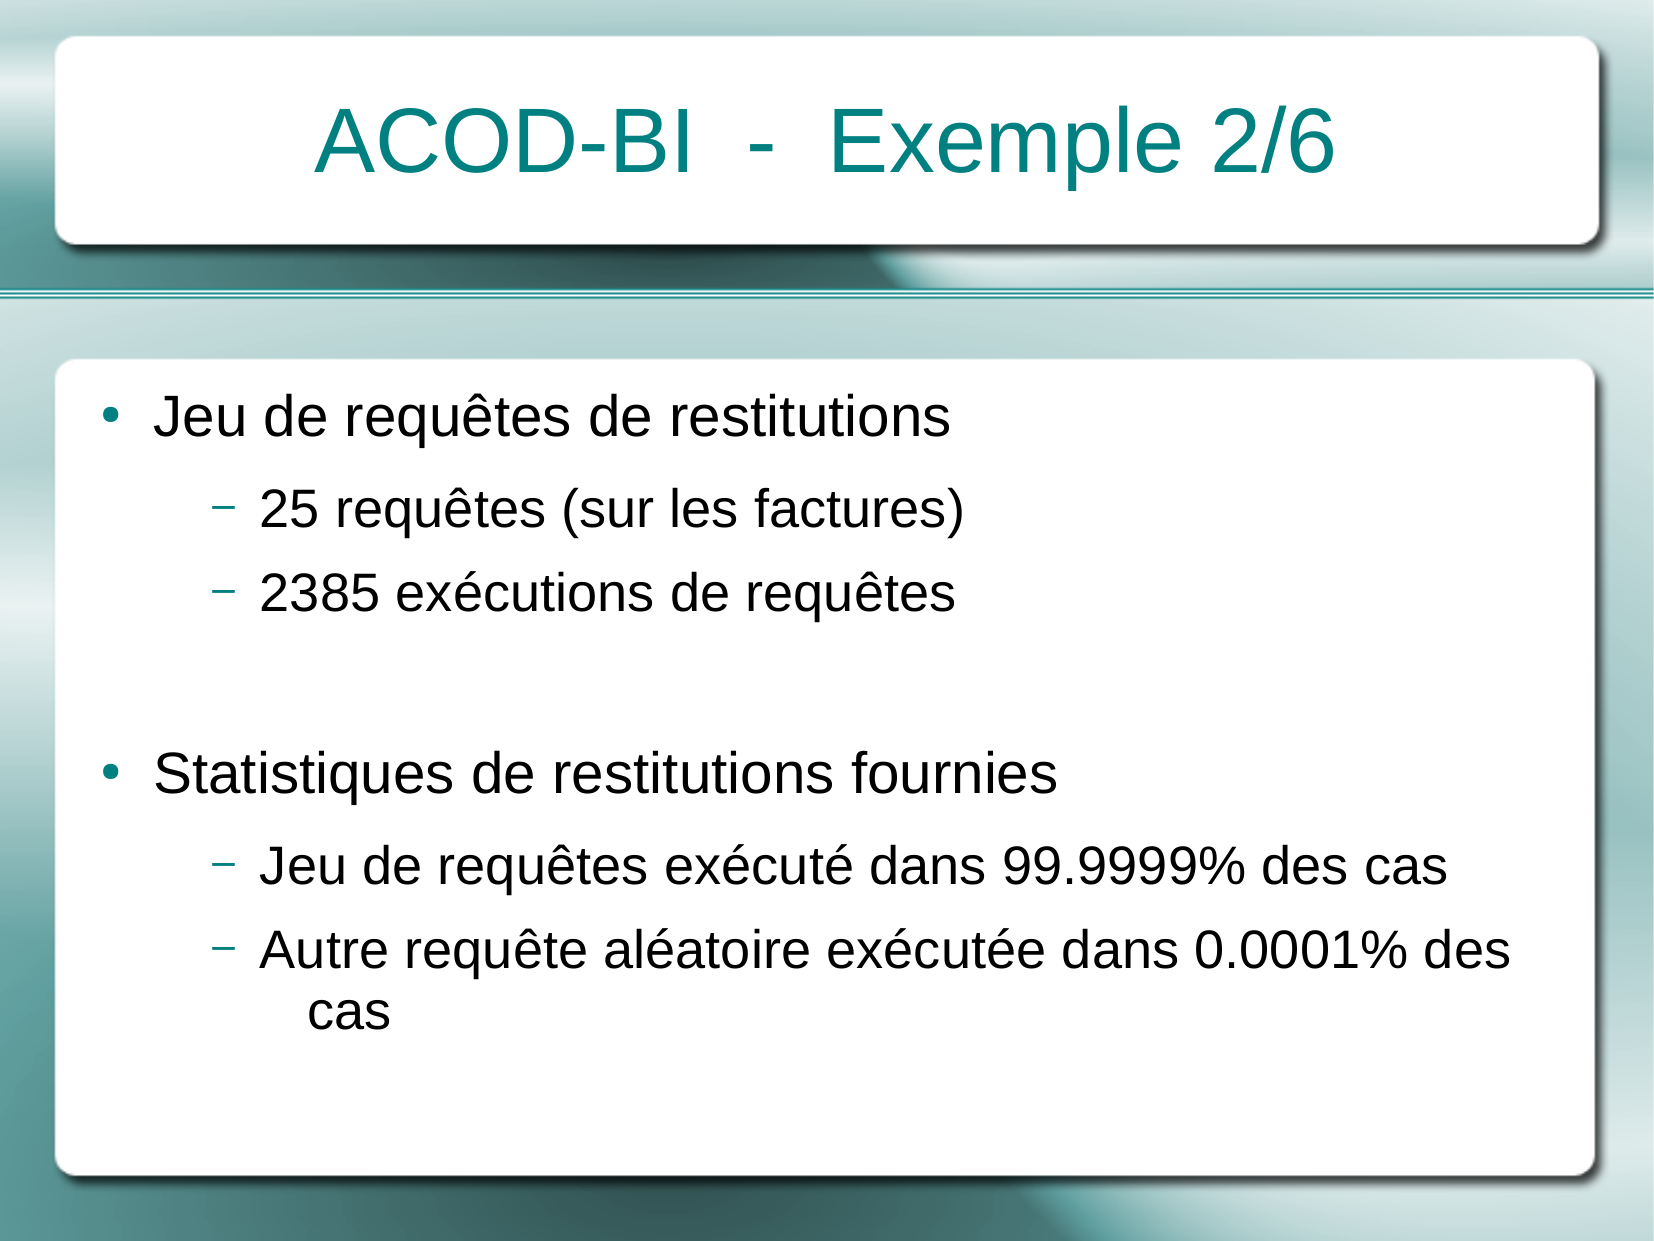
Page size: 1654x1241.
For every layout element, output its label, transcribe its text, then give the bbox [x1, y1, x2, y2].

title ACOD-BI - Exemple 2/6 [82, 37, 1571, 245]
picture [0, 0, 1654, 1241]
list Jeu de requêtes de restitutions 25 requêtes (sur les factures) 2385 exécutions de requêtes Statistiques de restitutions fournies Jeu de requêtes exécuté dans 99.9999% des cas Autre requête aléatoire exécutée dans 0.0001% des cas [82, 383, 1565, 1152]
